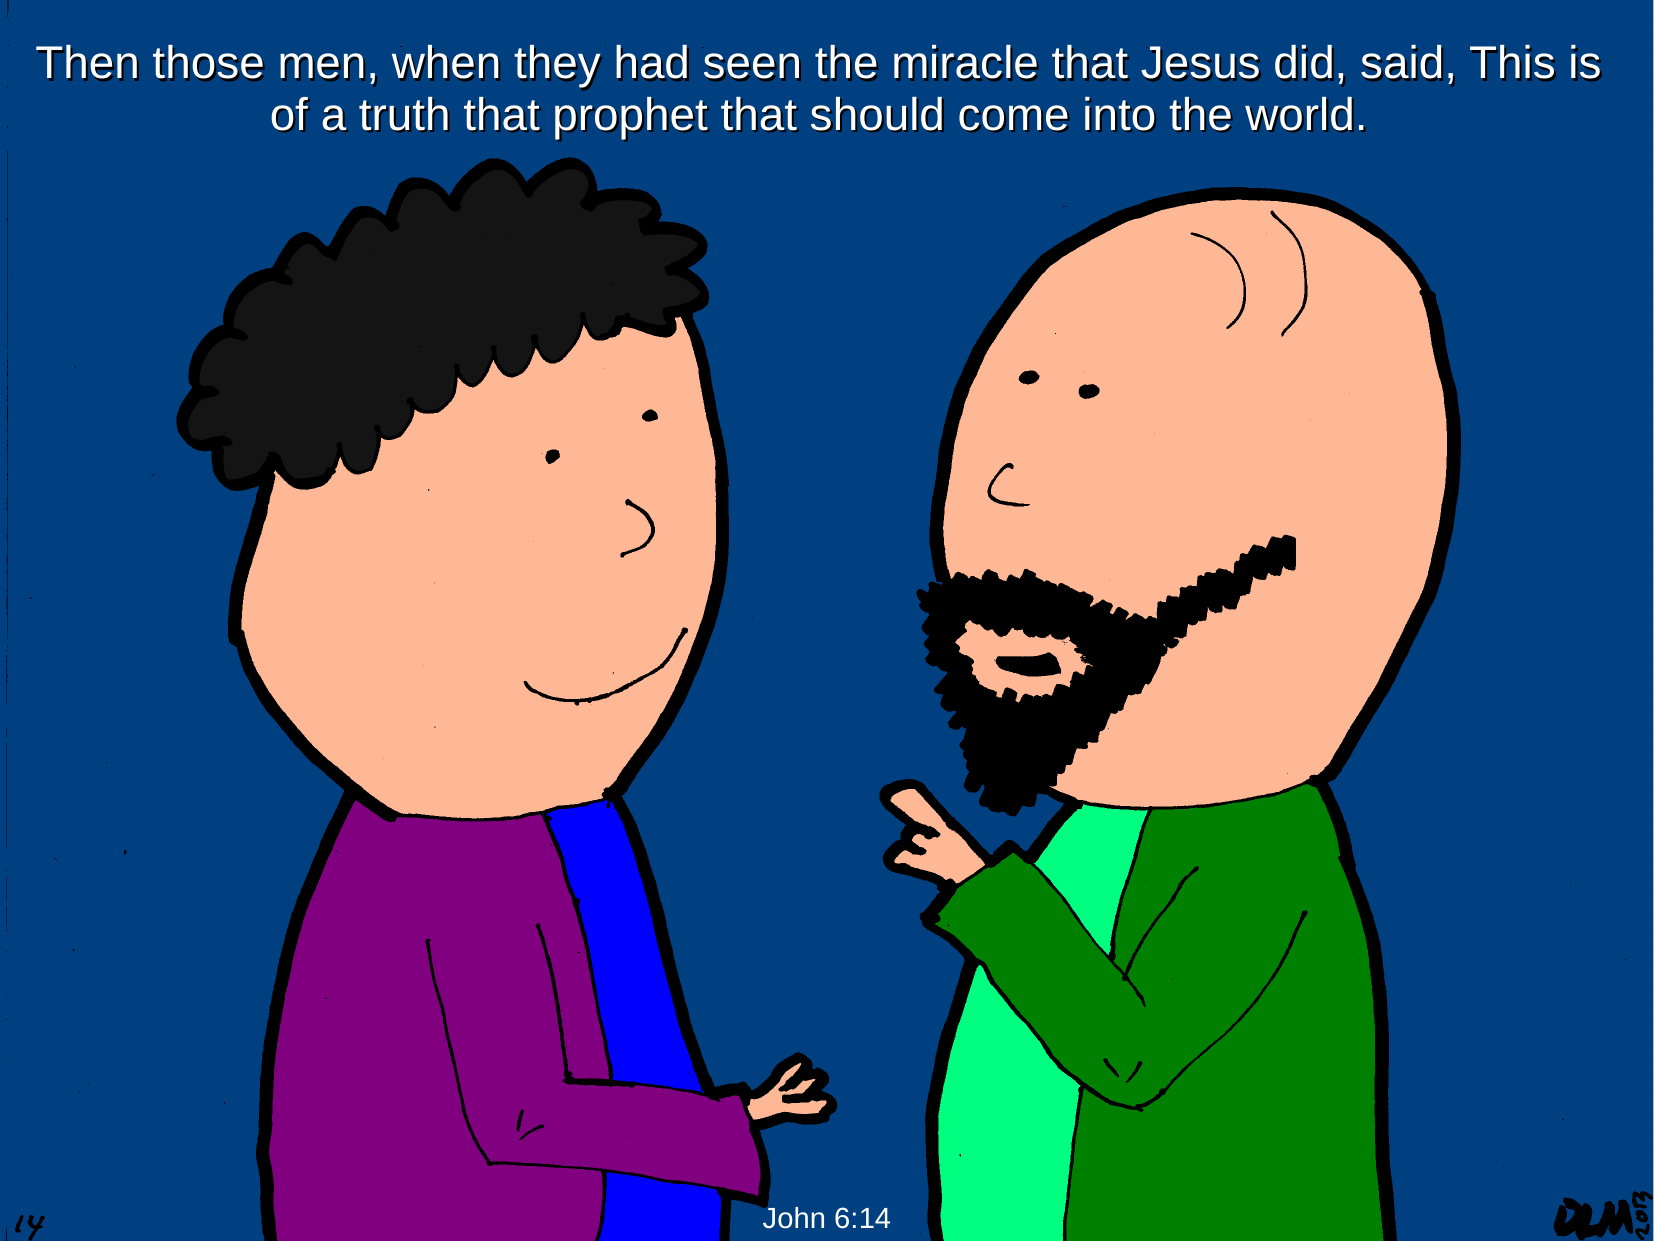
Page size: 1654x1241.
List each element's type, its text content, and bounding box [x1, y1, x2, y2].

text_box John 6:14 [684, 1161, 970, 1241]
picture [0, 0, 1654, 1241]
text_box Then those men, when they had seen the miracle that Jesus did, said, This is of a truth that prophet that should come into the world. [3, 30, 1636, 147]
